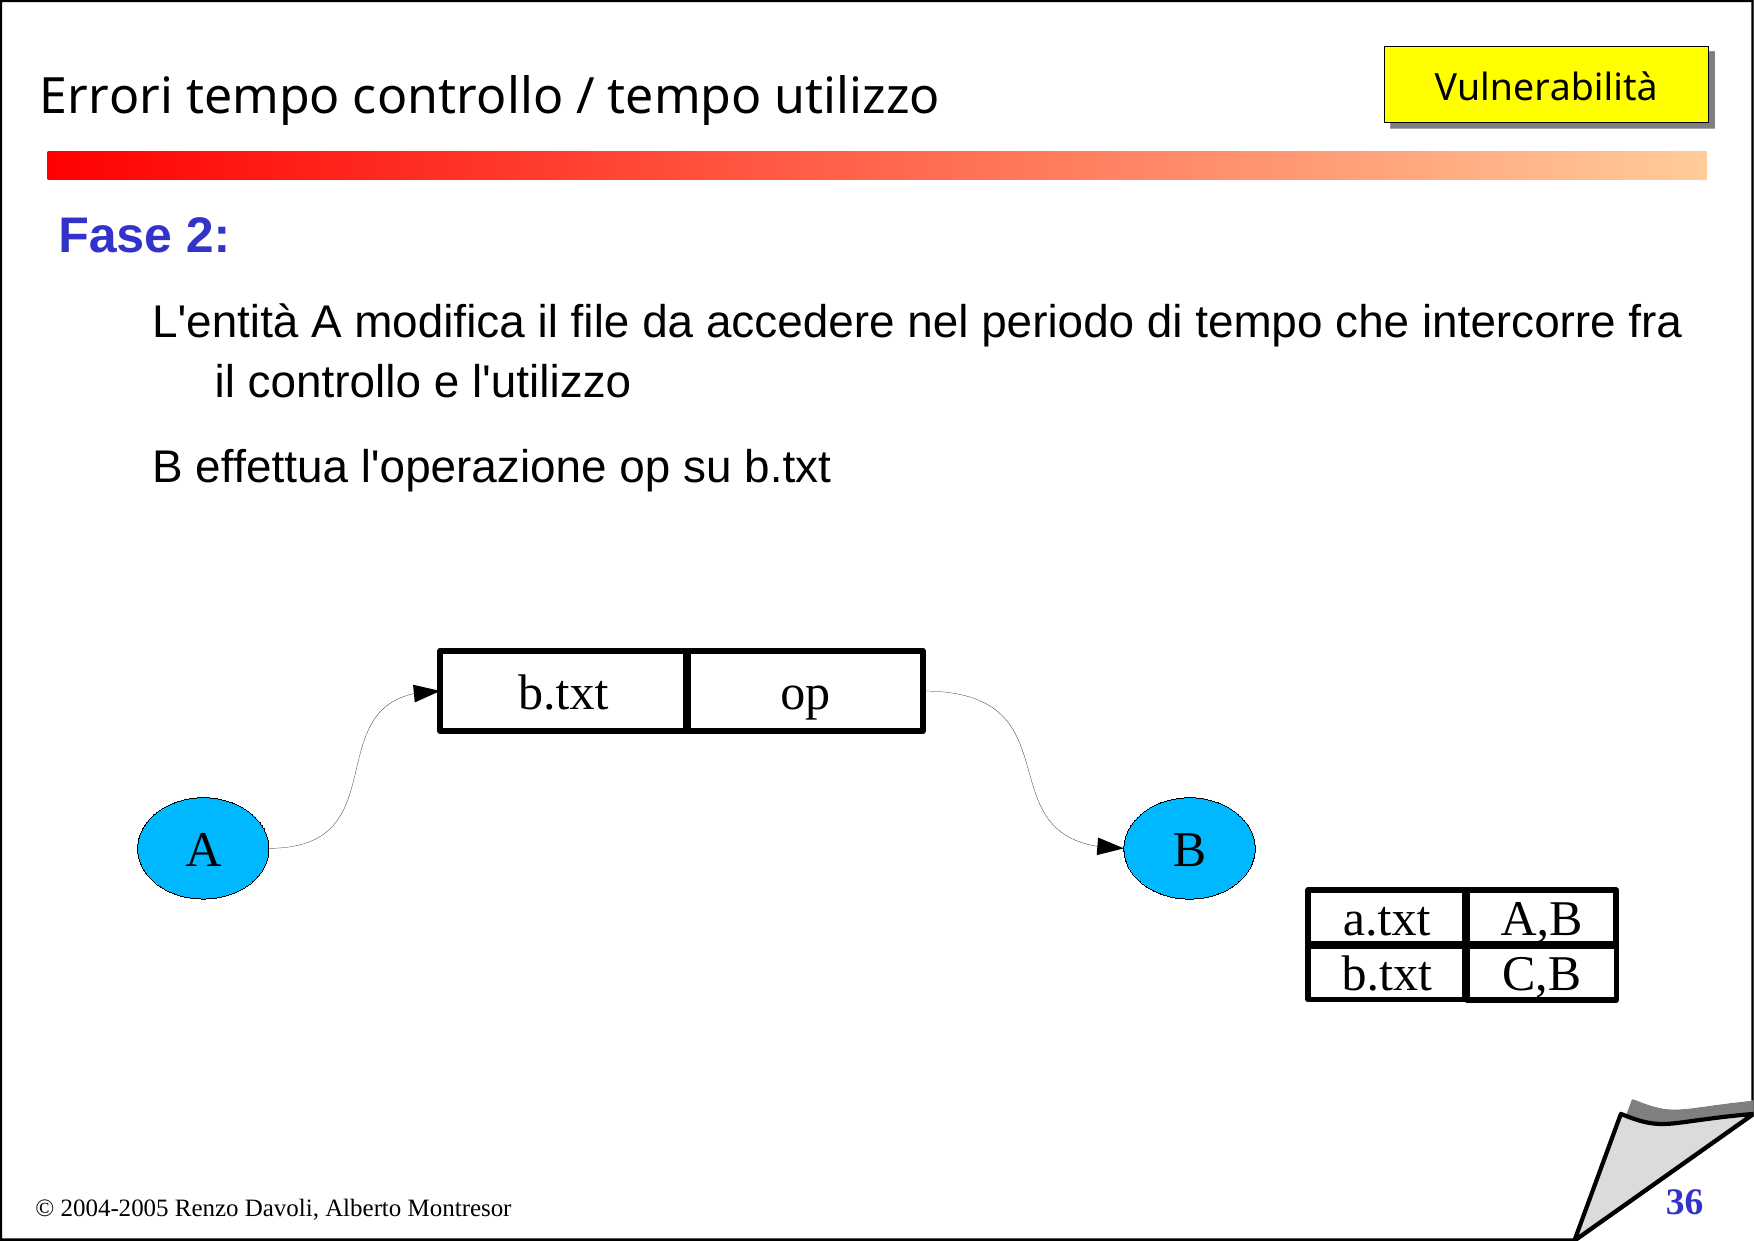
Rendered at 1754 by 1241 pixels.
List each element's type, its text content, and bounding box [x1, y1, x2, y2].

text_box b.txt [1308, 945, 1466, 1000]
title Errori tempo controllo / tempo utilizzo [40, 49, 1713, 144]
text_box B [1123, 797, 1256, 900]
text_box op [688, 650, 923, 732]
text_box a.txt [1308, 890, 1466, 945]
text_box C,B [1466, 945, 1617, 1000]
text_box Vulnerabilità [1384, 46, 1709, 123]
text_box A,B [1466, 890, 1617, 945]
list Fase 2: L'entità A modifica il file da accedere nel periodo di tempo che intercorre fra il controllo e l'utilizzo B effettua l'operazione op su b.txt [58, 206, 1695, 815]
text_box b.txt [440, 650, 687, 732]
text_box A [137, 797, 269, 900]
